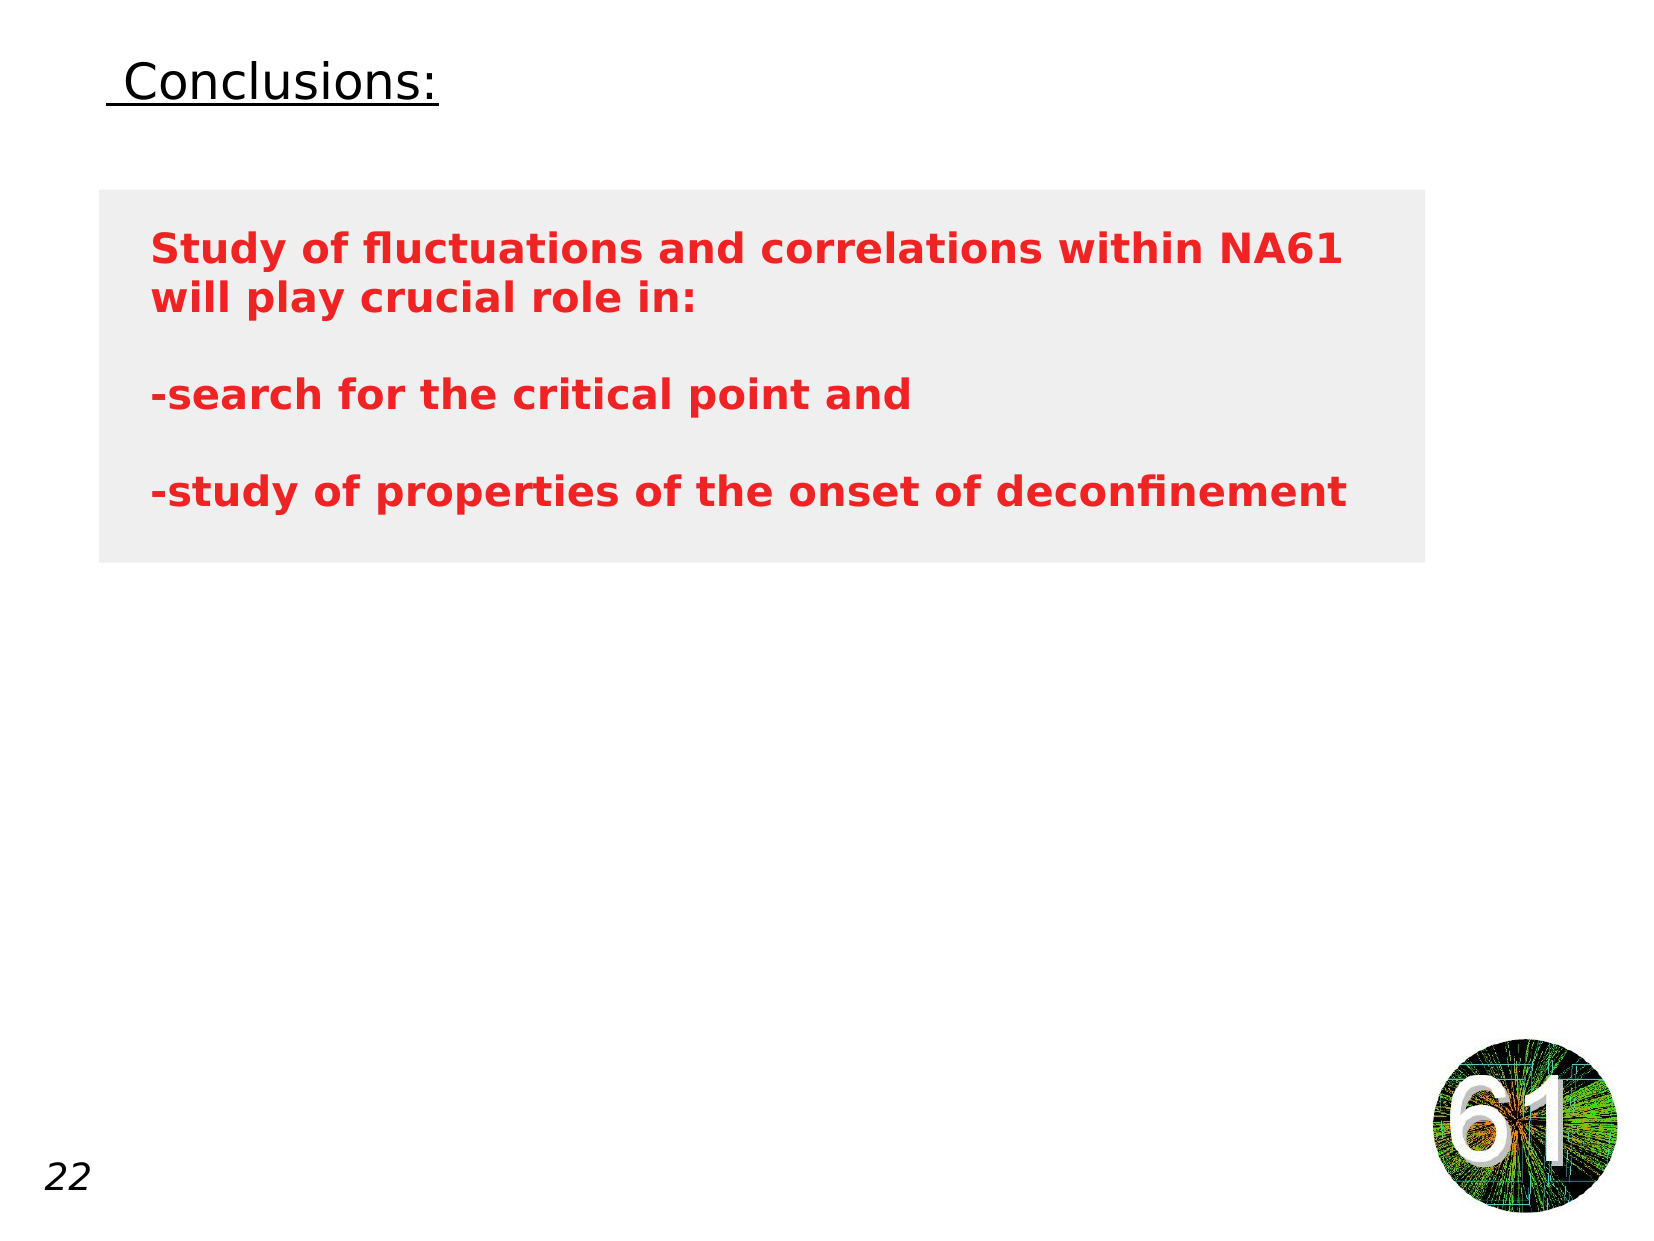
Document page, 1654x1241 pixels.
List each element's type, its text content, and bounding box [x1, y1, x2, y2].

text_box [99, 189, 1426, 563]
picture [1432, 1038, 1618, 1213]
text_box Conclusions: [105, 53, 455, 121]
